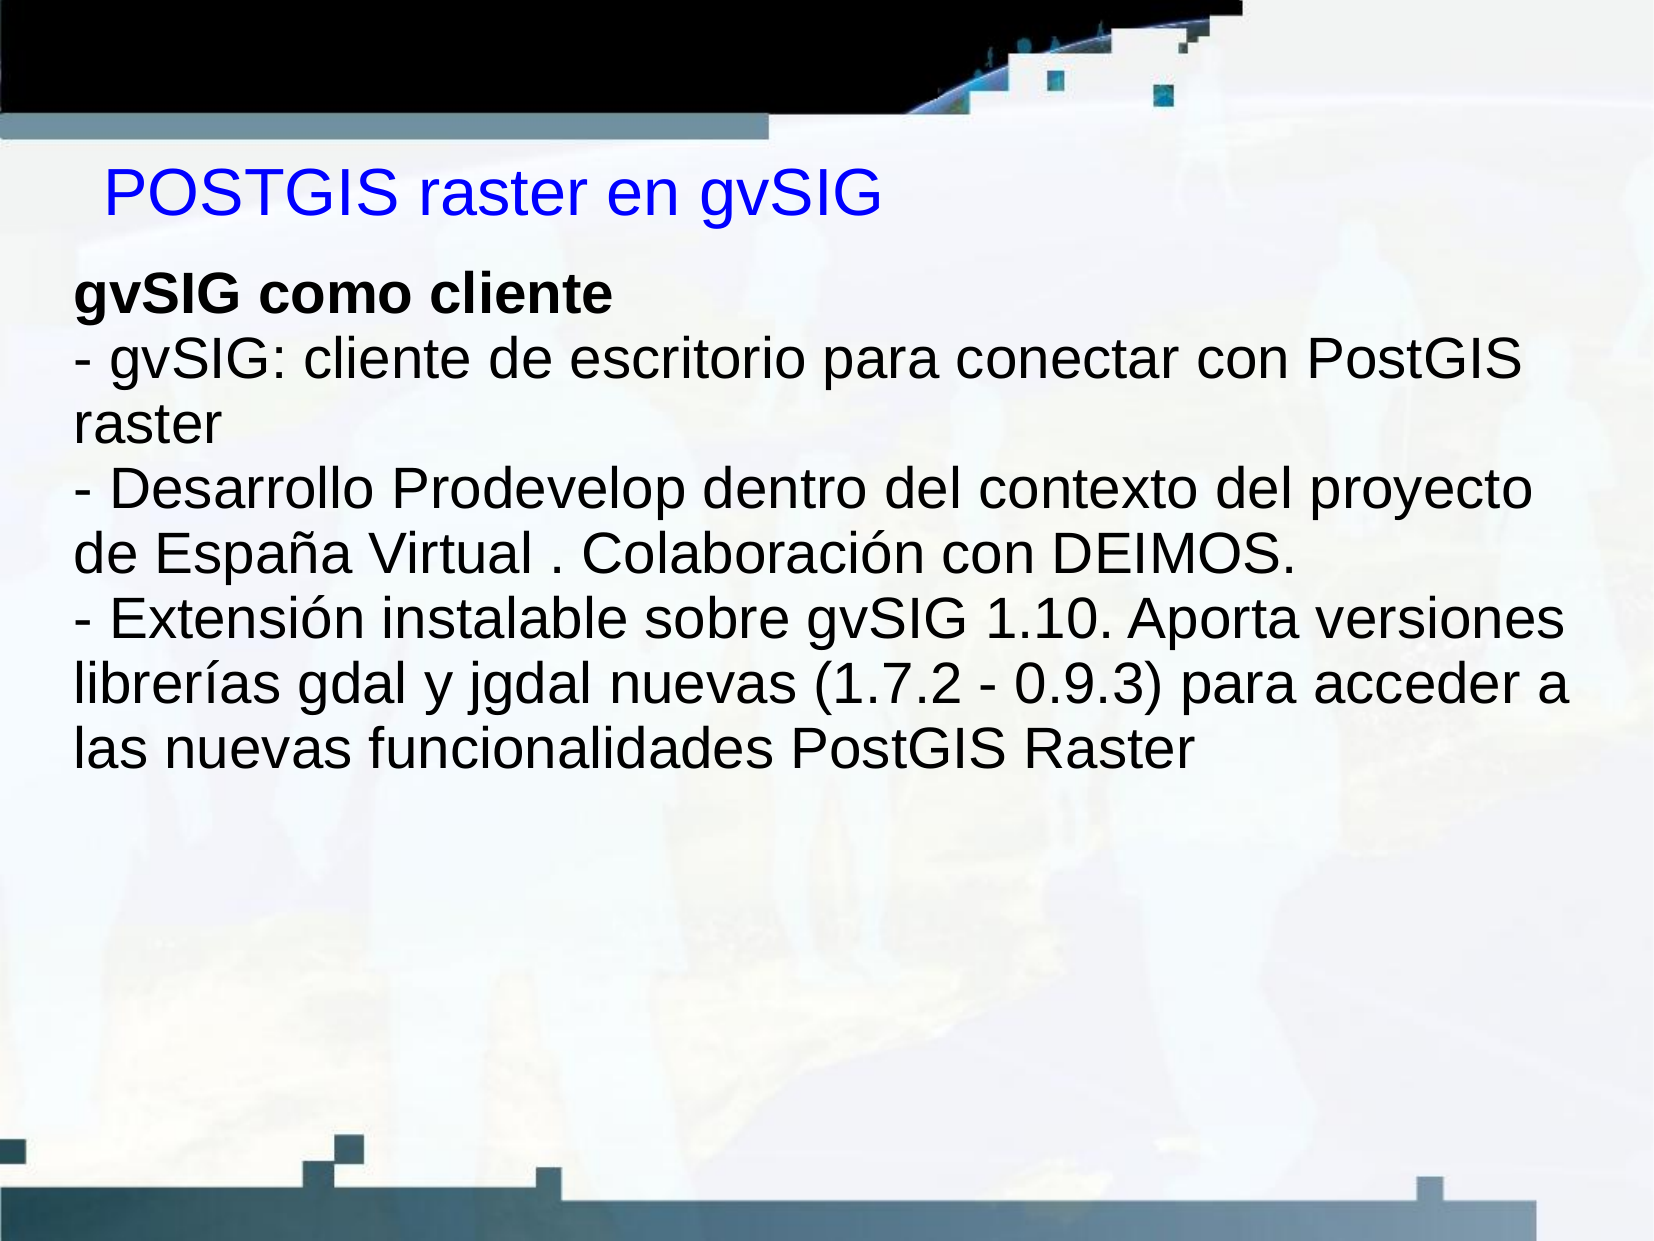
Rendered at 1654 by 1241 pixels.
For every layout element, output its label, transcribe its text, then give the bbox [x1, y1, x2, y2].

picture [0, 0, 1654, 1241]
text_box gvSIG como cliente - gvSIG: cliente de escritorio para conectar con PostGIS raster - Desarrollo Prodevelop dentro del contexto del proyecto de España Virtual . Colaboración con DEIMOS. - Extensión instalable sobre gvSIG 1.10. Aporta versiones librerías gdal y jgdal nuevas (1.7.2 - 0.9.3) para acceder a las nuevas funcionalidades PostGIS Raster [59, 252, 1595, 1141]
text_box POSTGIS raster en gvSIG [88, 147, 916, 238]
